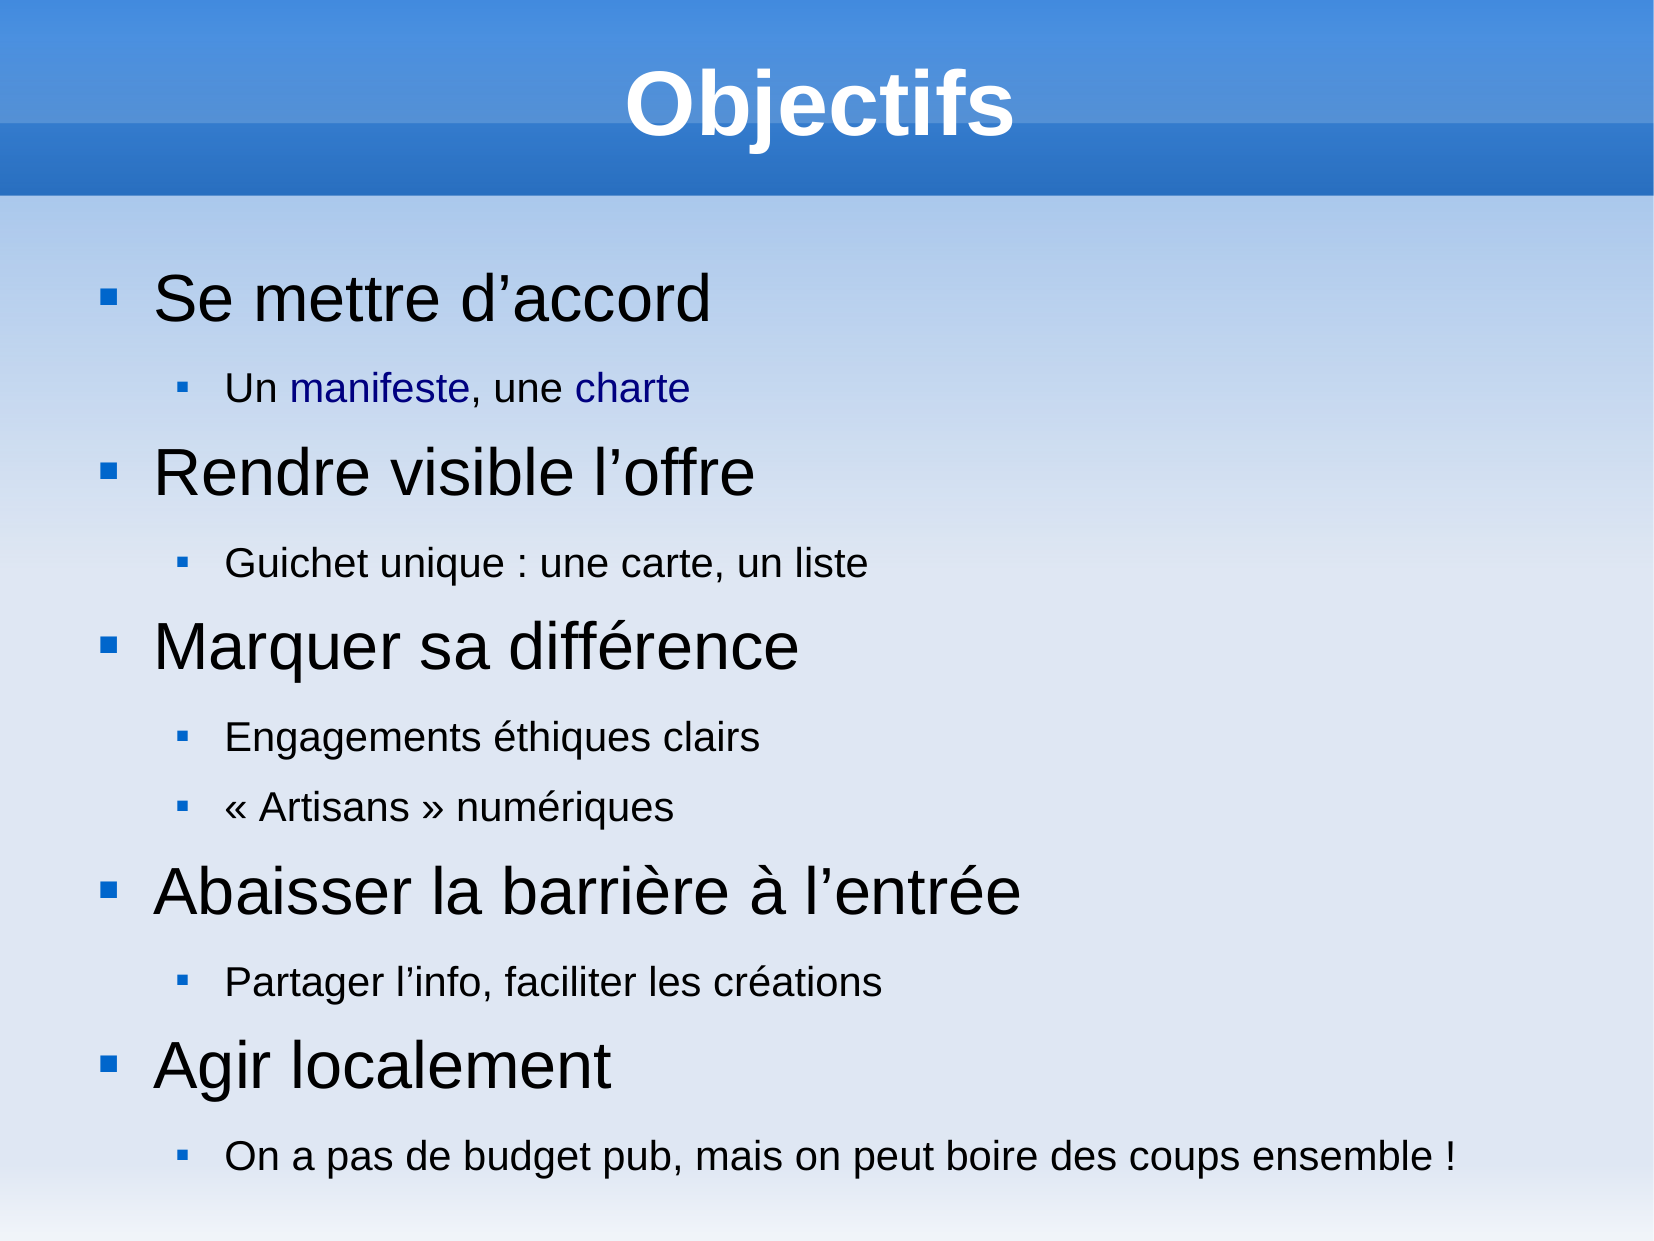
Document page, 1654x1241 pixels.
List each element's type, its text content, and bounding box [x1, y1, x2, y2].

title Objectifs [76, 0, 1565, 208]
picture [0, 0, 1654, 1241]
list Se mettre d’accord Un manifeste, une charte Rendre visible l’offre Guichet unique : une carte, un liste Marquer sa différence Engagements éthiques clairs « Artisans » numériques Abaisser la barrière à l’entrée Partager l’info, faciliter les créations Agir localement On a pas de budget pub, mais on peut boire des coups ensemble ! [82, 260, 1571, 1180]
